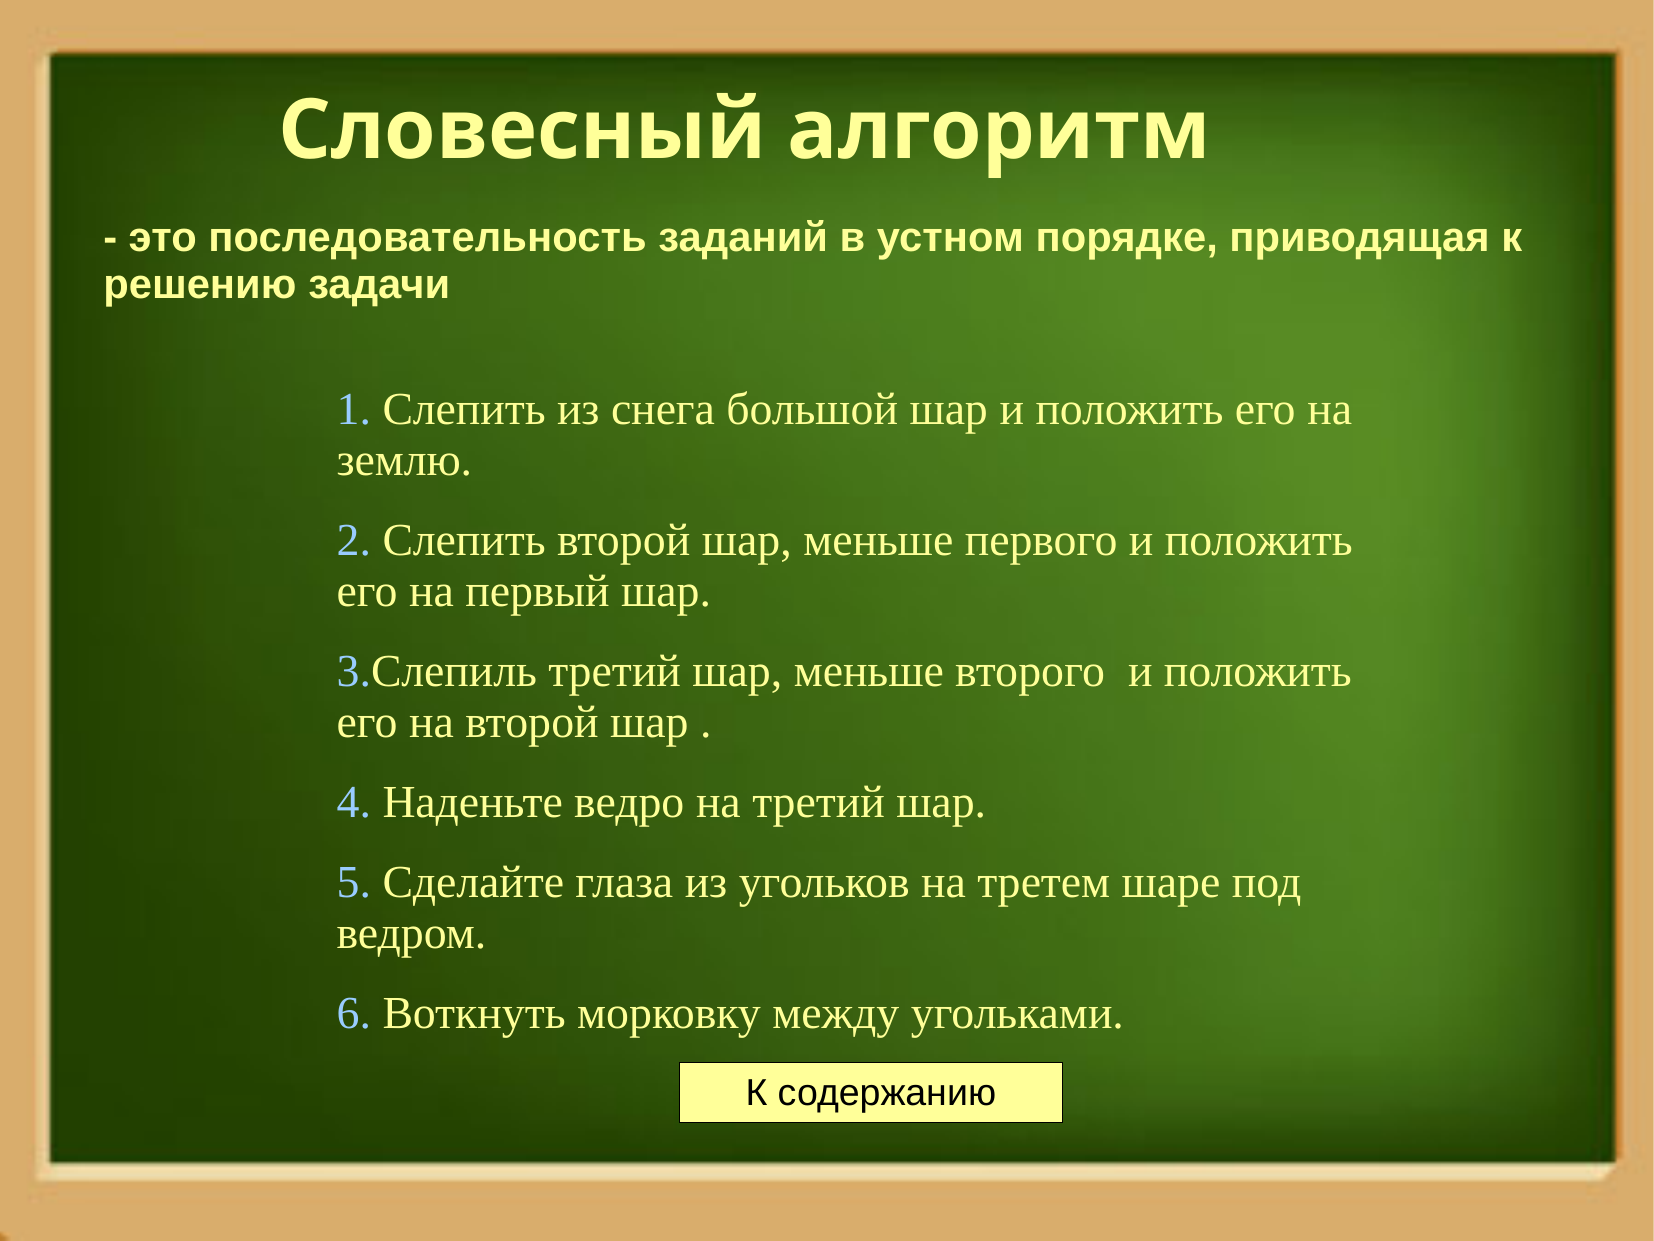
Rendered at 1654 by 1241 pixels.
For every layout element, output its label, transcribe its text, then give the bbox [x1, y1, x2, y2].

list 1. Слепить из снега большой шар и положить его на землю. 2. Слепить второй шар, меньше первого и положить его на первый шар. 3.Слепиль третий шар, меньше второго и положить его на второй шар . 4. Наденьте ведро на третий шар. 5. Сделайте глаза из угольков на третем шаре под ведром. 6. Воткнуть морковку между угольками. [265, 383, 1388, 1109]
text_box - это последовательность заданий в устном порядке, приводящая к решению задачи [88, 206, 1565, 317]
picture [0, 0, 1654, 1241]
text_box К содержанию [679, 1062, 1063, 1123]
title Словесный алгоритм [76, 65, 1565, 414]
